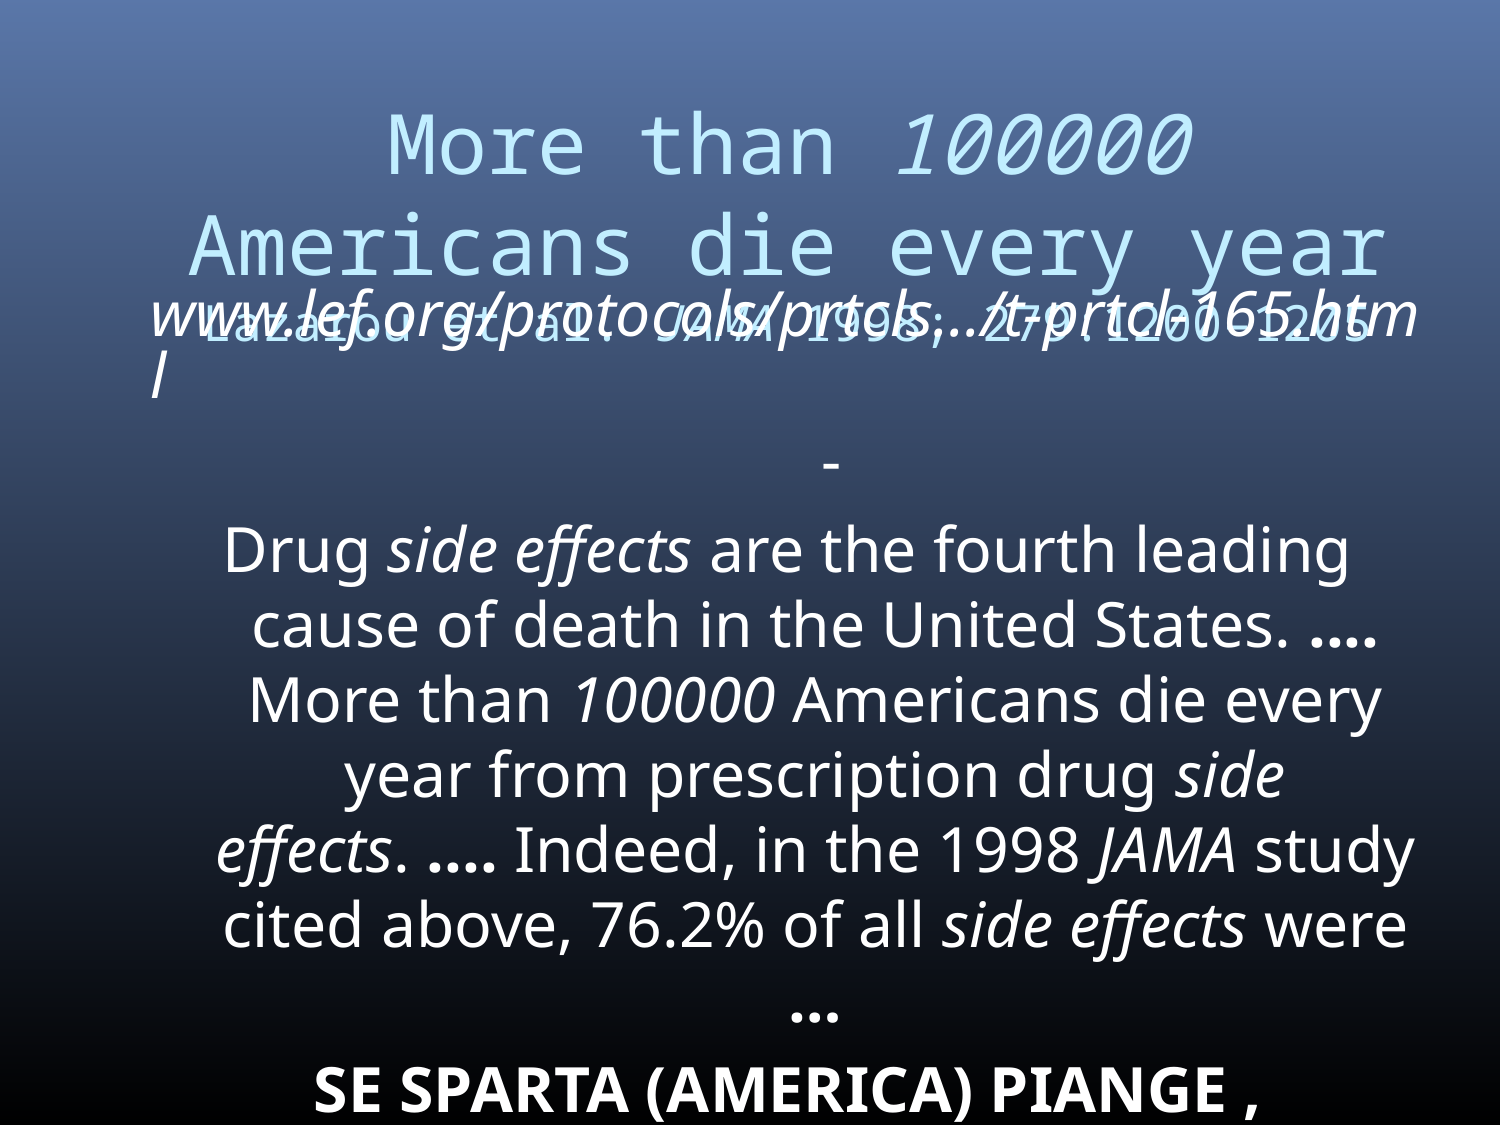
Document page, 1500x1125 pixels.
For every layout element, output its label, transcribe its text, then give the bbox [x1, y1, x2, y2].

subtitle www.lef.org/protocols/prtcls.../t-prtcl-165.html - Drug side effects are the fourth leading cause of death in the United States. .... More than 100000 Americans die every year from prescription drug side effects. .... Indeed, in the 1998 JAMA study cited above, 76.2% of all side effects were … SE SPARTA (AMERICA) PIANGE , ATENE (EUROPA) NON RIDE [150, 263, 1426, 1073]
title More than 100000 Americans die every year Lazarou et al. JAMA 1998; 279:1200–1205 [150, 84, 1426, 263]
